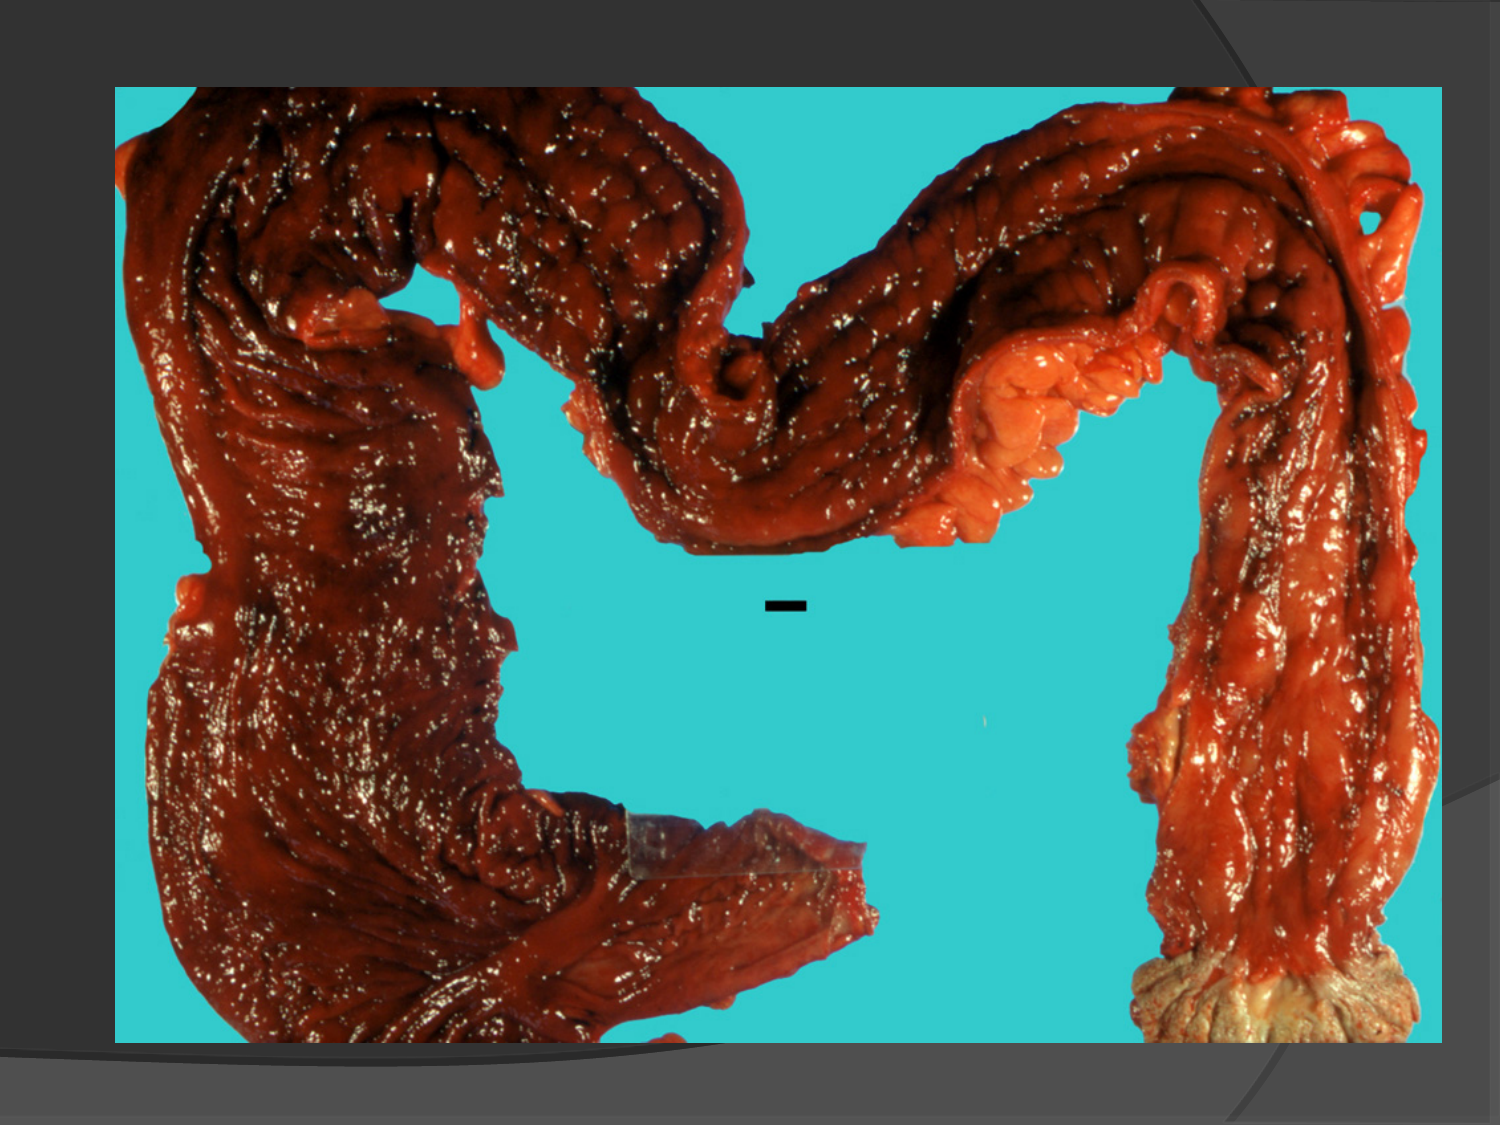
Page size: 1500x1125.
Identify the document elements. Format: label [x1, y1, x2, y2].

picture [115, 87, 1442, 1043]
